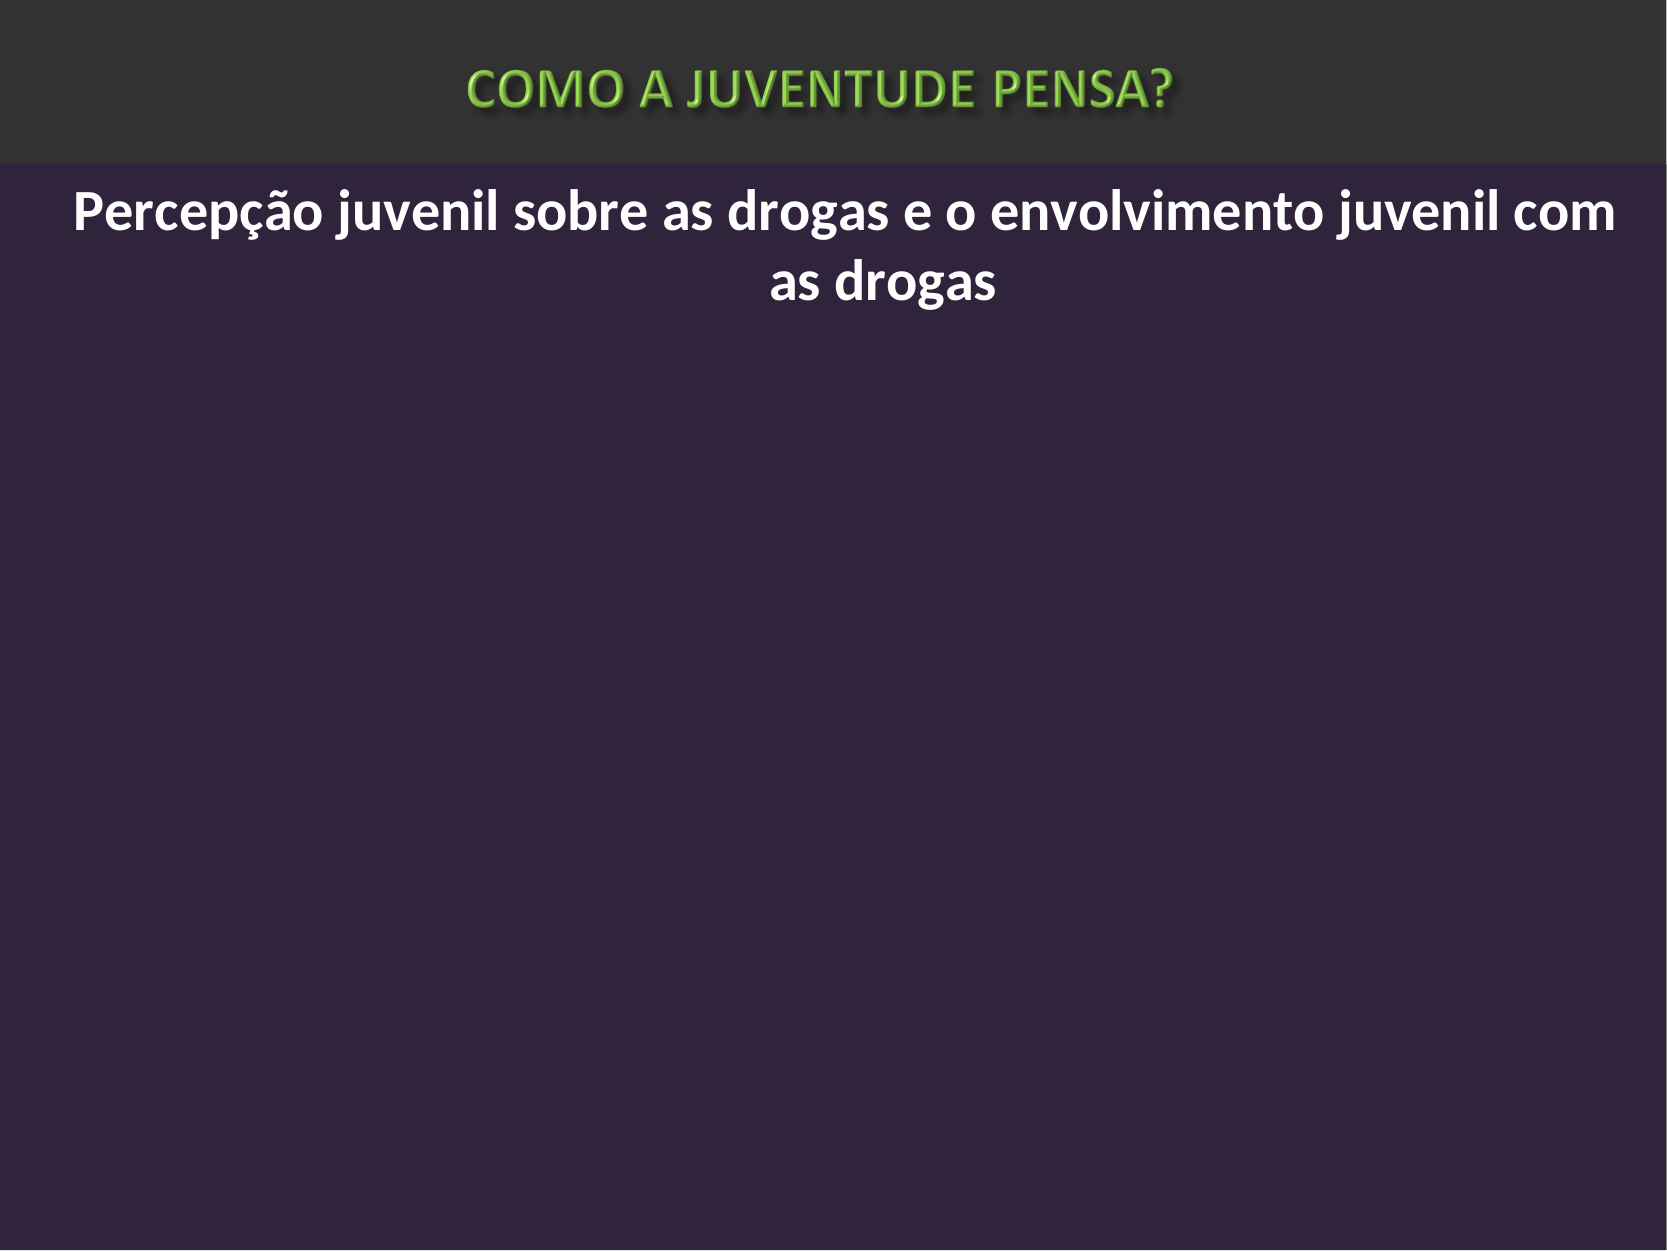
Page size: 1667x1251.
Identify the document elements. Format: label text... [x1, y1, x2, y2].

text_box [0, 0, 1639, 164]
list Percepção juvenil sobre as drogas e o envolvimento juvenil com as drogas [0, 164, 1667, 1251]
